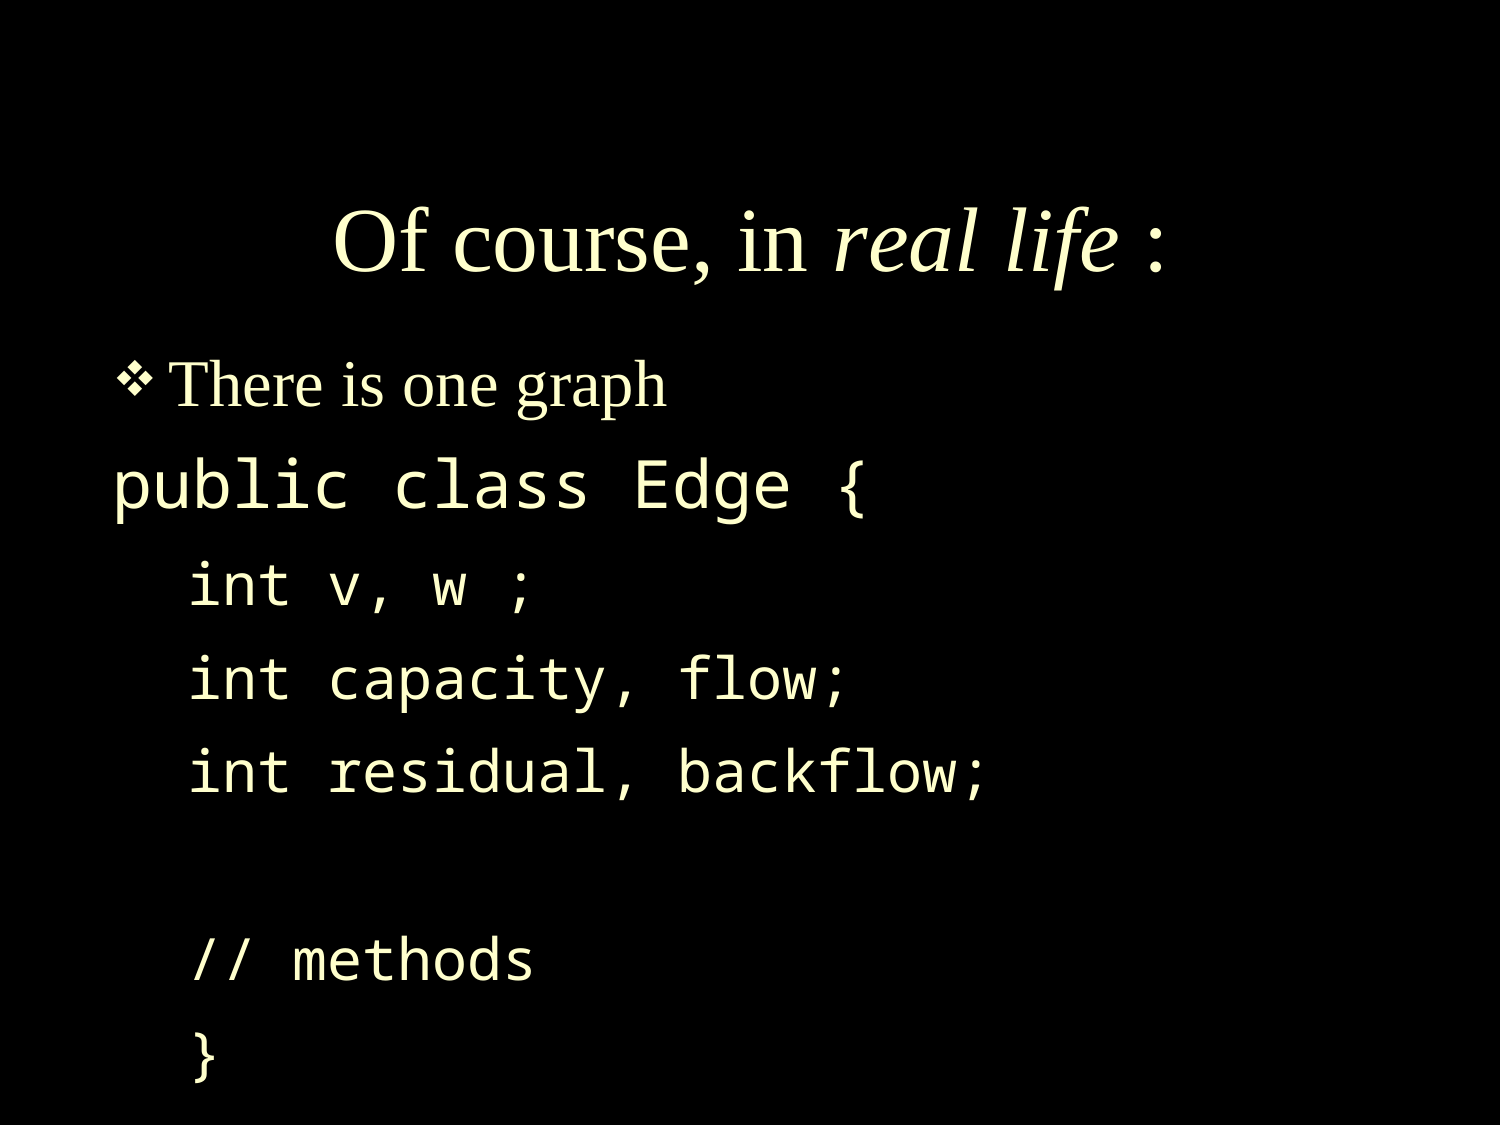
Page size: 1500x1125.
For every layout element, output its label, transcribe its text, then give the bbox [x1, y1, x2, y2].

list There is one graph public class Edge { int v, w ; int capacity, flow; int residual, backflow; // methods } [112, 347, 1482, 1011]
title Of course, in real life : [22, 145, 1480, 336]
